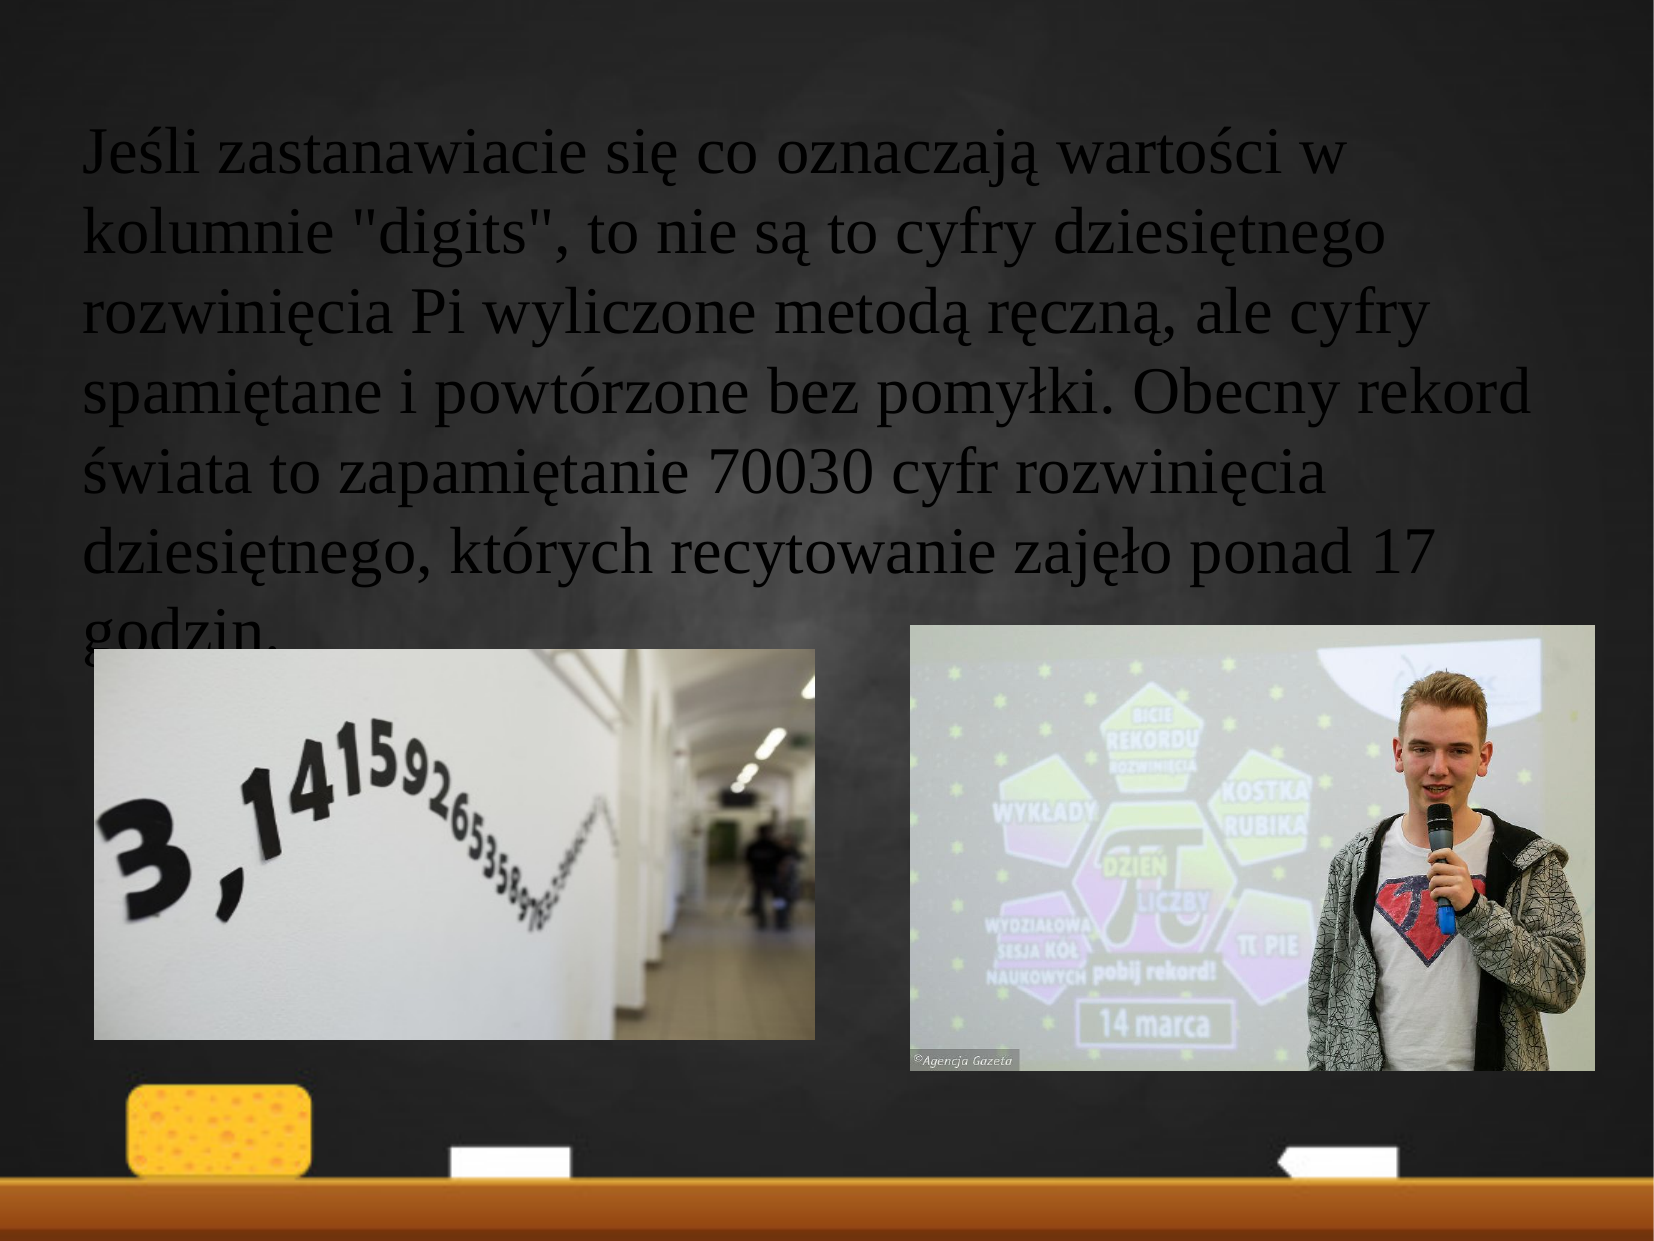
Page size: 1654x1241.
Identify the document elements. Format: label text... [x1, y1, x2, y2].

picture [910, 625, 1595, 1071]
picture [94, 649, 815, 1040]
list Jeśli zastanawiacie się co oznaczają wartości w kolumnie "digits", to nie są to cyfry dziesiętnego rozwinięcia Pi wyliczone metodą ręczną, ale cyfry spamiętane i powtórzone bez pomyłki. Obecny rekord świata to zapamiętanie 70030 cyfr rozwinięcia dziesiętnego, których recytowanie zajęło ponad 17 godzin. [82, 106, 1571, 1109]
